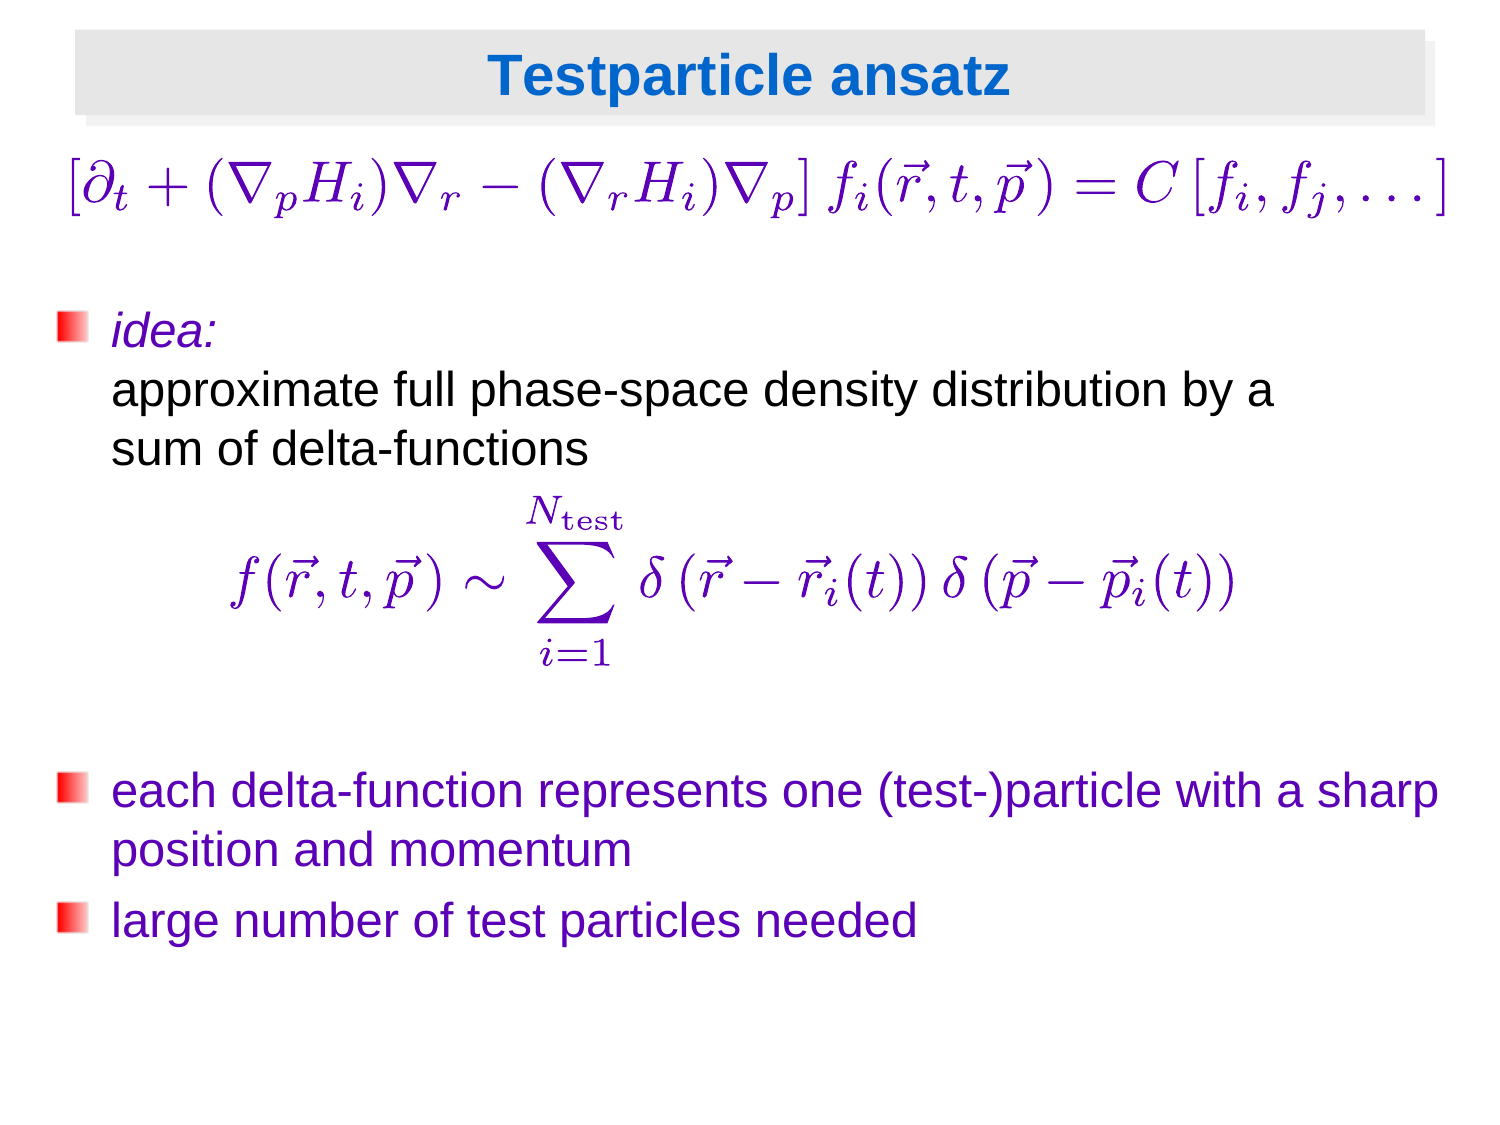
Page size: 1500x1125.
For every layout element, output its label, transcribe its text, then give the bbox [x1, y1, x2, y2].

text_box [64, 157, 1452, 219]
list idea: approximate full phase-space density distribution by a sum of delta-functions each delta-function represents one (test-)particle with a sharp position and momentum large number of test particles needed [41, 148, 1459, 1093]
title Testparticle ansatz [75, 29, 1426, 116]
text_box [227, 495, 1239, 667]
